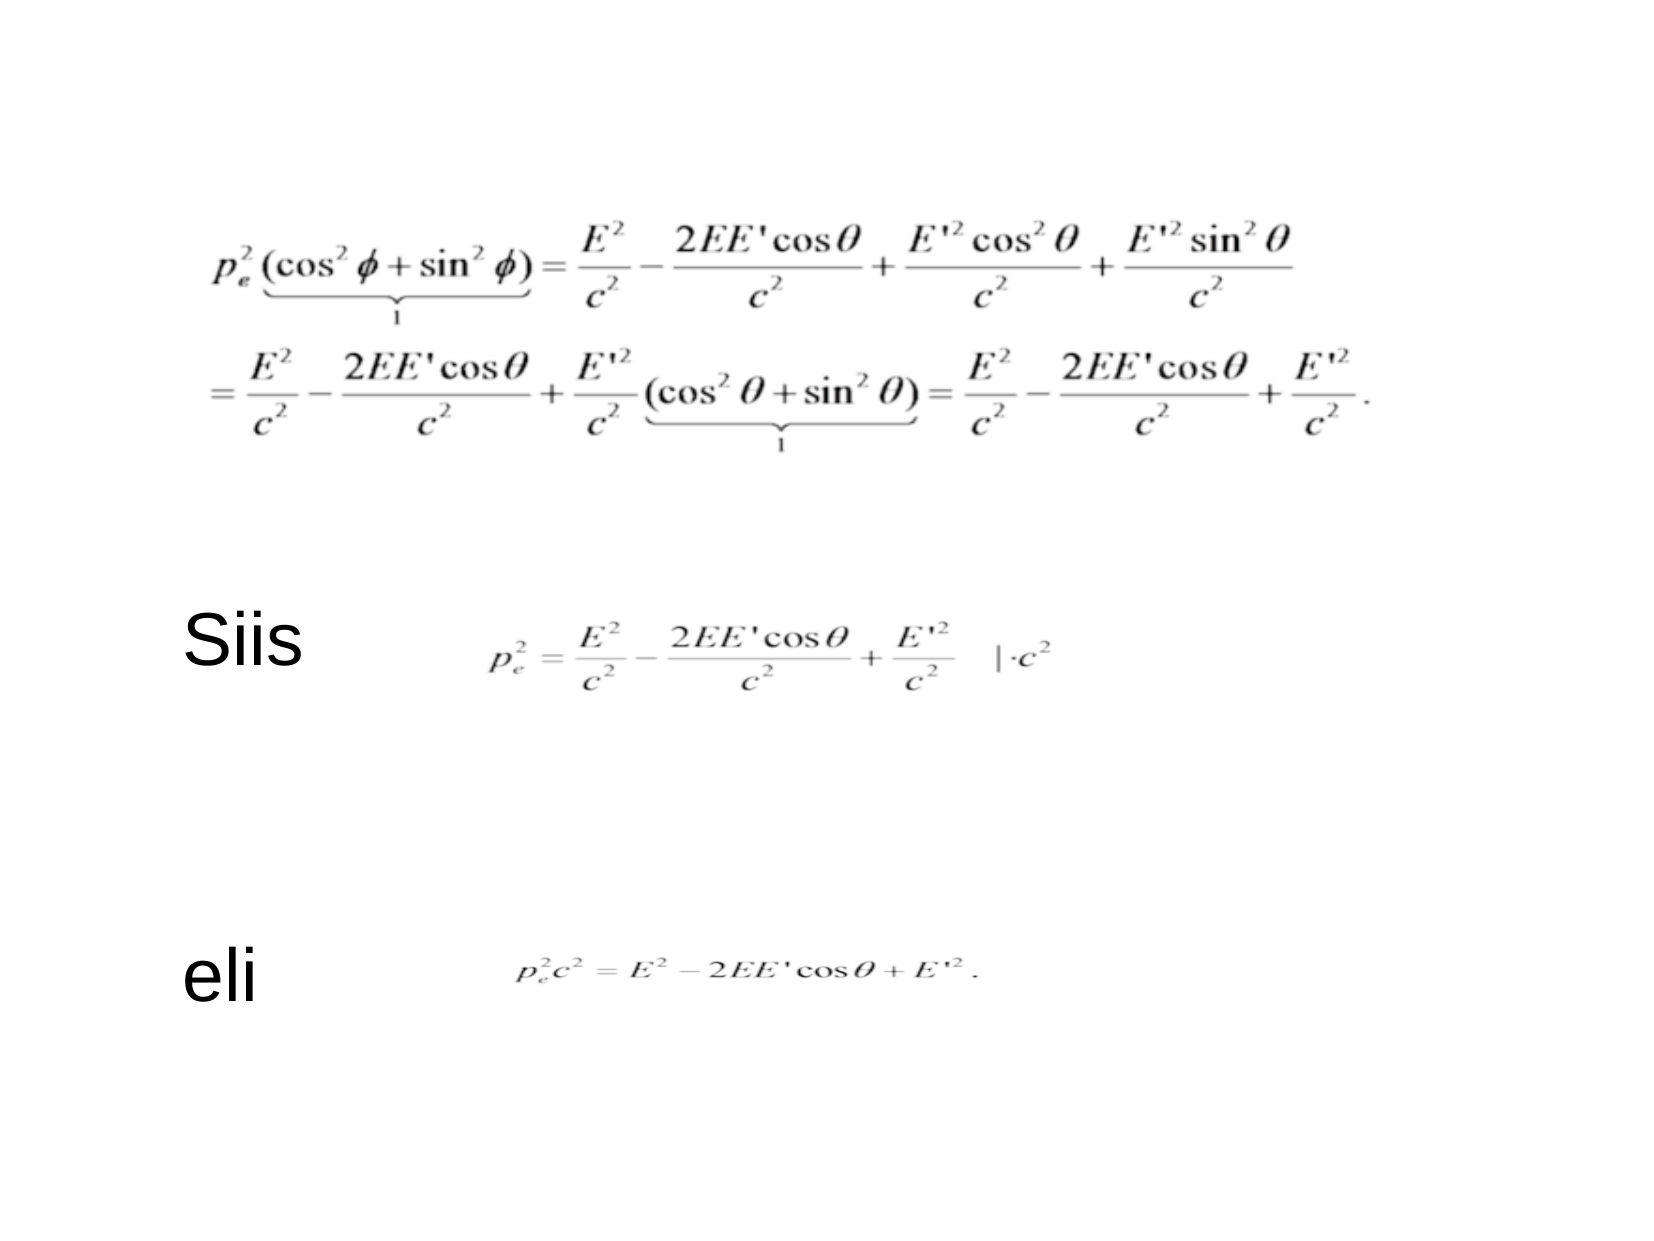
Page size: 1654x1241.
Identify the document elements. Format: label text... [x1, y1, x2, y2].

picture [451, 909, 1040, 1024]
picture [129, 126, 1403, 544]
picture [401, 554, 1140, 745]
text_box Siis eli [168, 590, 319, 1026]
